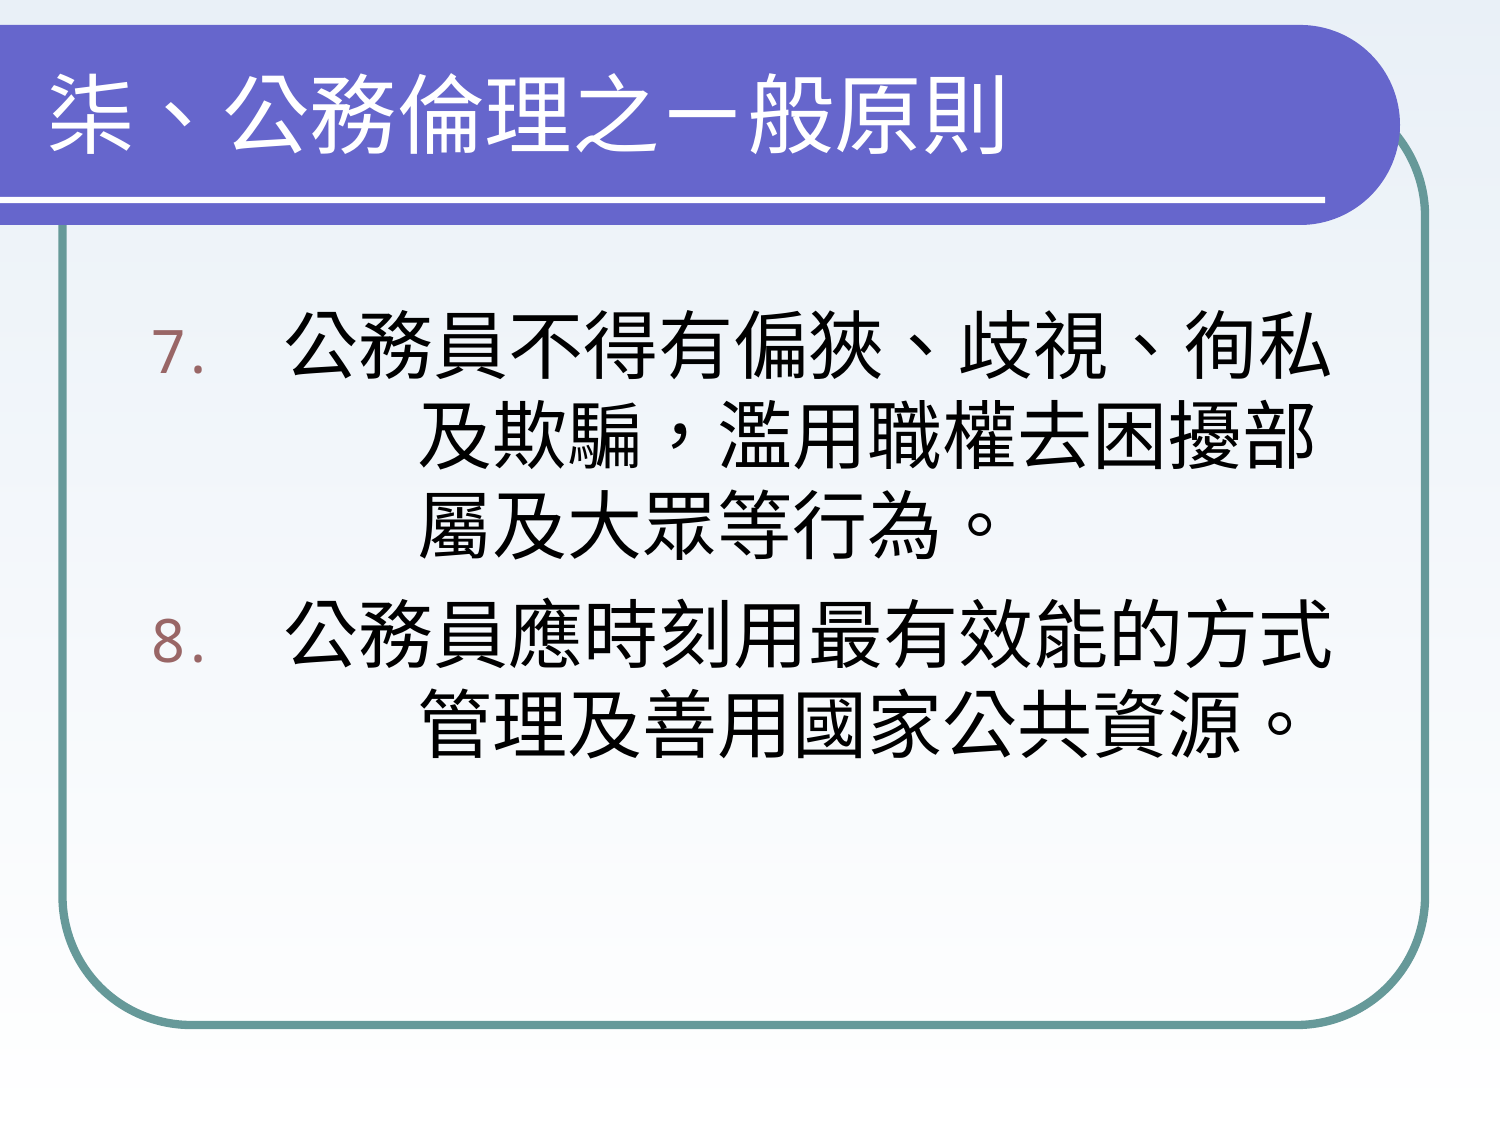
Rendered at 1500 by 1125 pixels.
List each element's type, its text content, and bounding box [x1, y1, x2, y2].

title 柒、公務倫理之ㄧ般原則 [32, 37, 1347, 188]
list 公務員不得有偏狹、歧視、徇私及欺騙，濫用職權去困擾部屬及大眾等行為。 公務員應時刻用最有效能的方式管理及善用國家公共資源。 [135, 290, 1365, 894]
